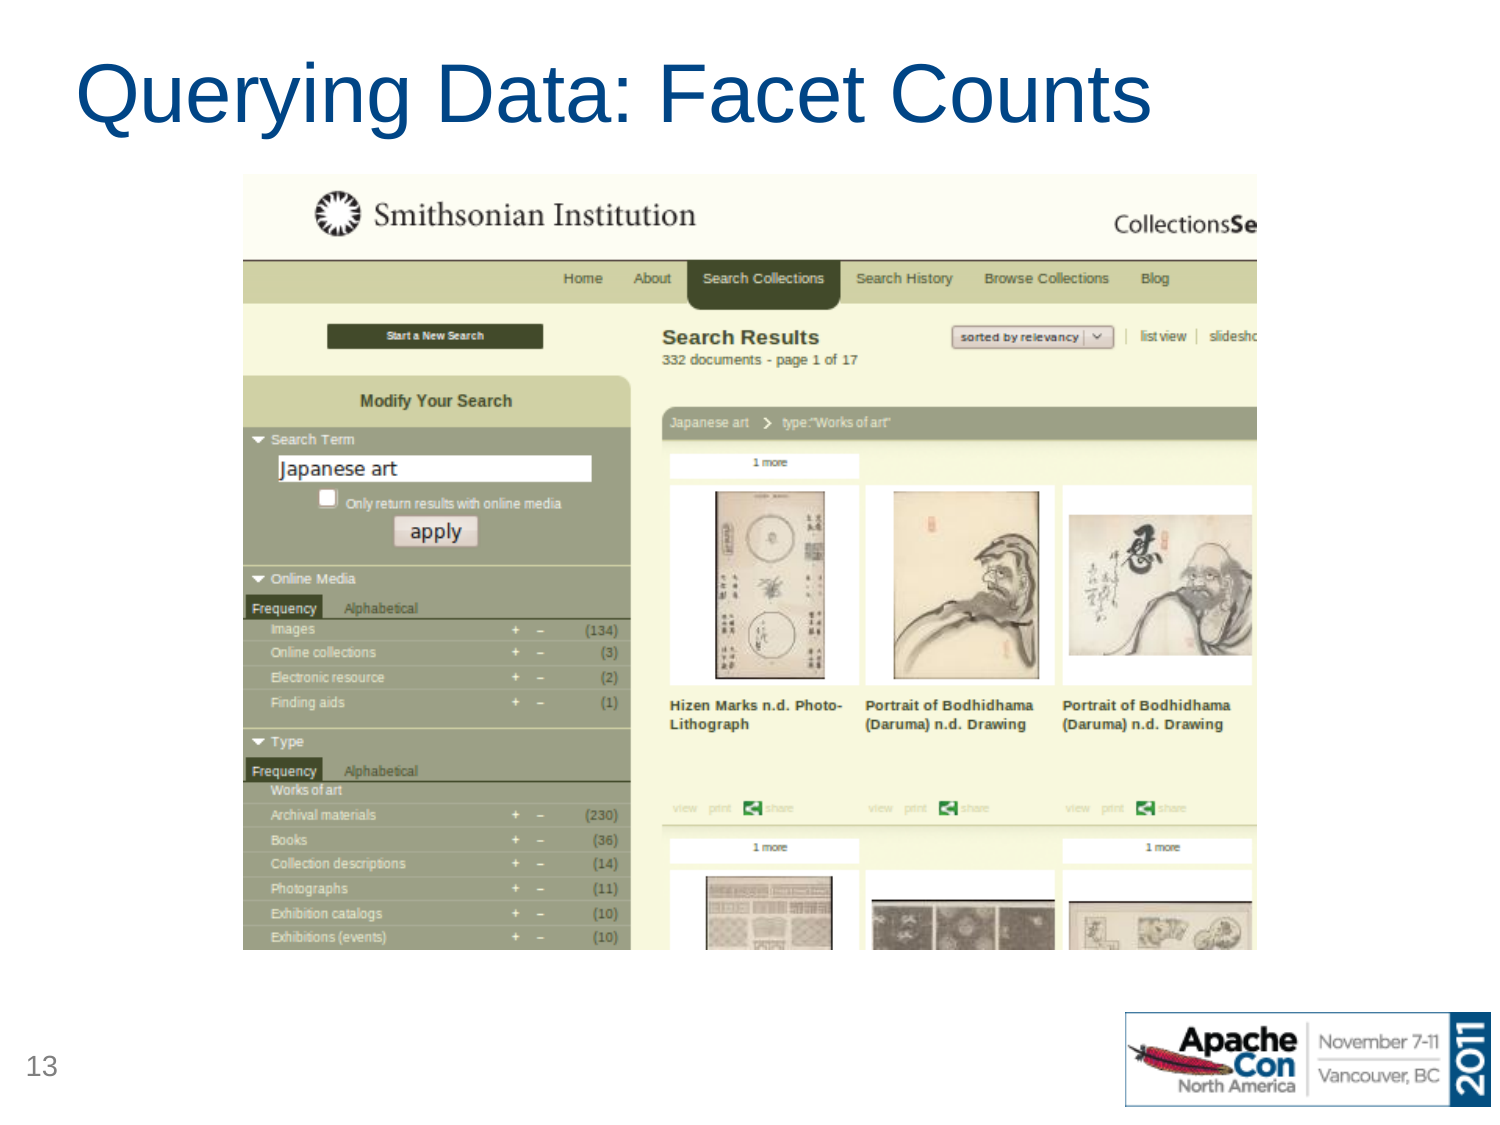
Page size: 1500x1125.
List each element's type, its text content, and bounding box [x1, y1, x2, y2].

picture [243, 174, 1257, 950]
picture [1125, 1012, 1491, 1107]
title Querying Data: Facet Counts [75, 0, 1425, 188]
